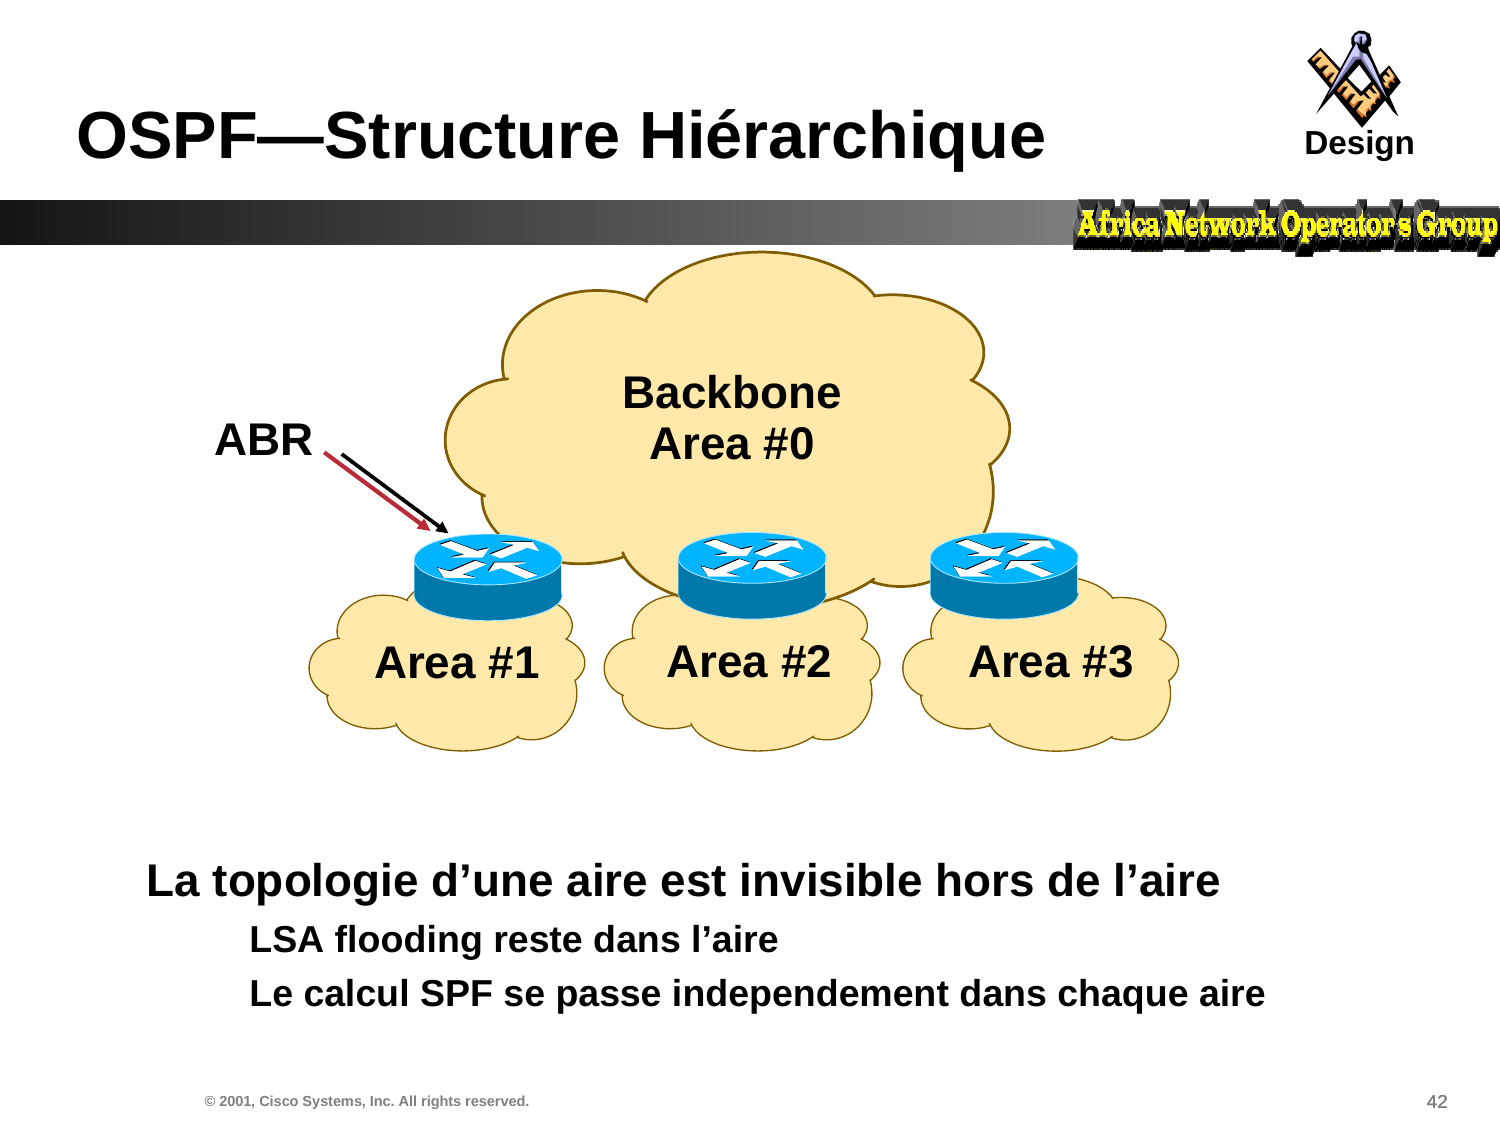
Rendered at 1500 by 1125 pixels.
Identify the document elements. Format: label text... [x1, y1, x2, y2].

picture [490, 563, 534, 578]
text_box Area #2 [651, 628, 848, 695]
text_box ABR [202, 407, 326, 471]
text_box Backbone Area #0 [607, 359, 858, 478]
text_box Area #3 [952, 628, 1149, 695]
picture [440, 561, 484, 577]
text_box Design [1292, 118, 1428, 168]
picture [442, 542, 487, 557]
picture [1070, 180, 1500, 275]
picture [1307, 29, 1402, 118]
text_box Area #1 [358, 629, 555, 697]
picture [493, 542, 537, 557]
list La topologie d’une aire est invisible hors de l’aire LSA flooding reste dans l’aire Le calcul SPF se passe independement dans chaque aire [56, 795, 1406, 1077]
picture [307, 249, 1180, 753]
title OSPF—Structure Hiérarchique [62, 41, 1314, 180]
